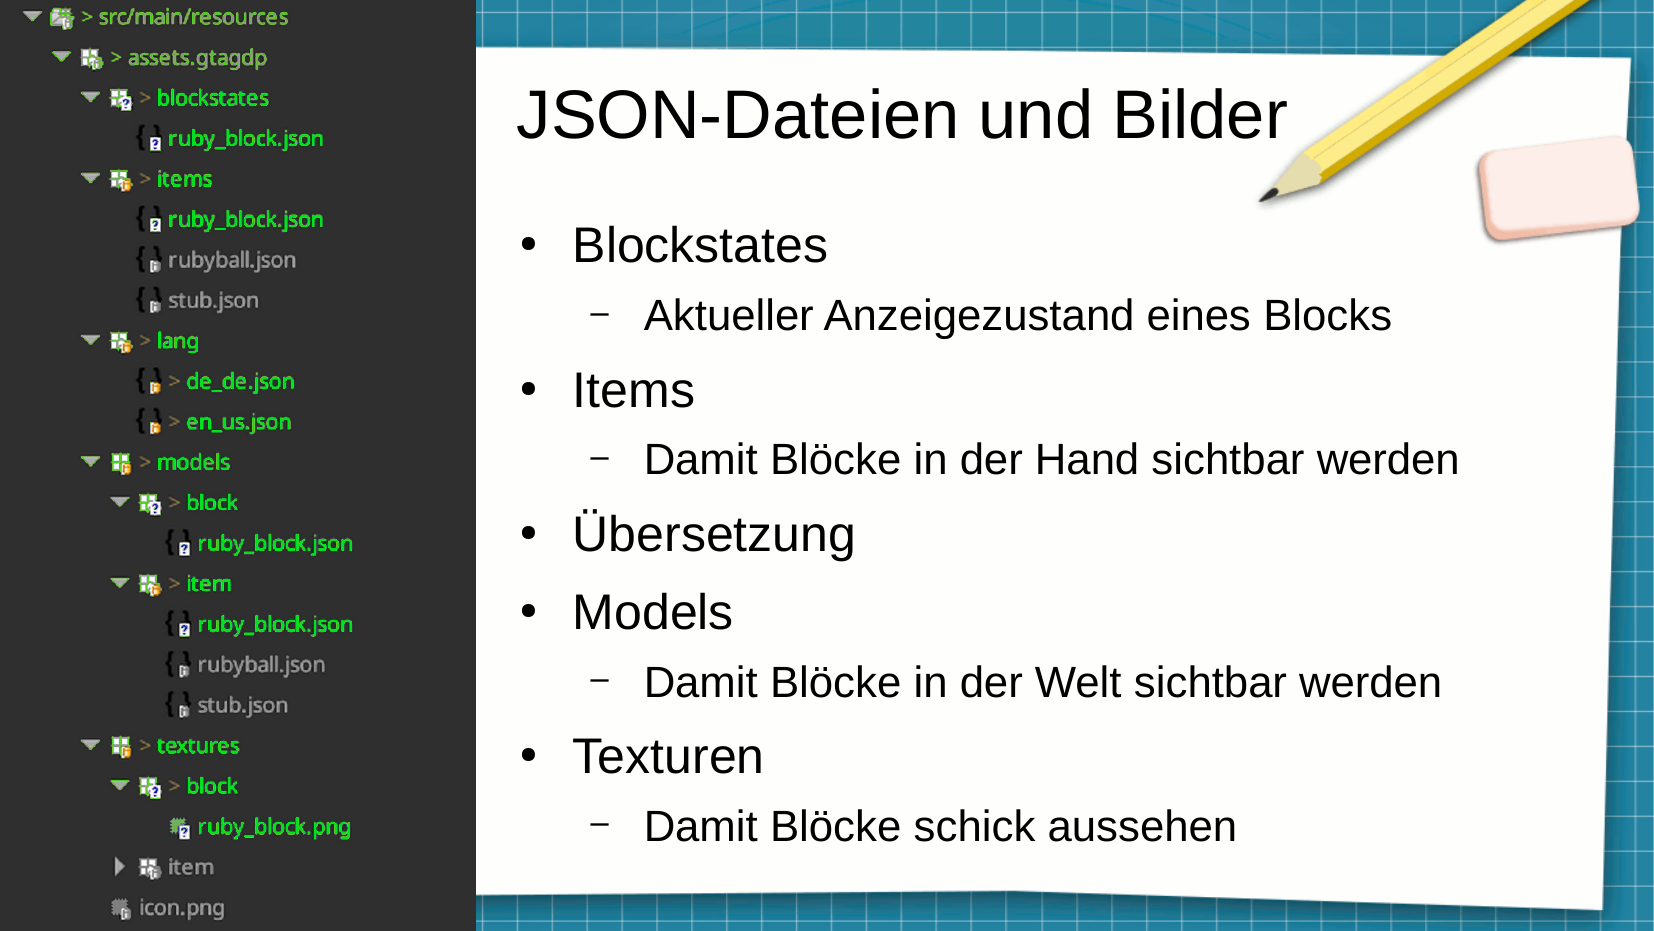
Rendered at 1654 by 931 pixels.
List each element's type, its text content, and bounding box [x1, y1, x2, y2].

list Blockstates Aktueller Anzeigezustand eines Blocks Items Damit Blöcke in der Hand sichtbar werden Übersetzung Models Damit Blöcke in der Welt sichtbar werden Texturen Damit Blöcke schick aussehen [501, 217, 1571, 886]
picture [0, 0, 1654, 931]
title JSON-Dateien und Bilder [476, 37, 1571, 193]
